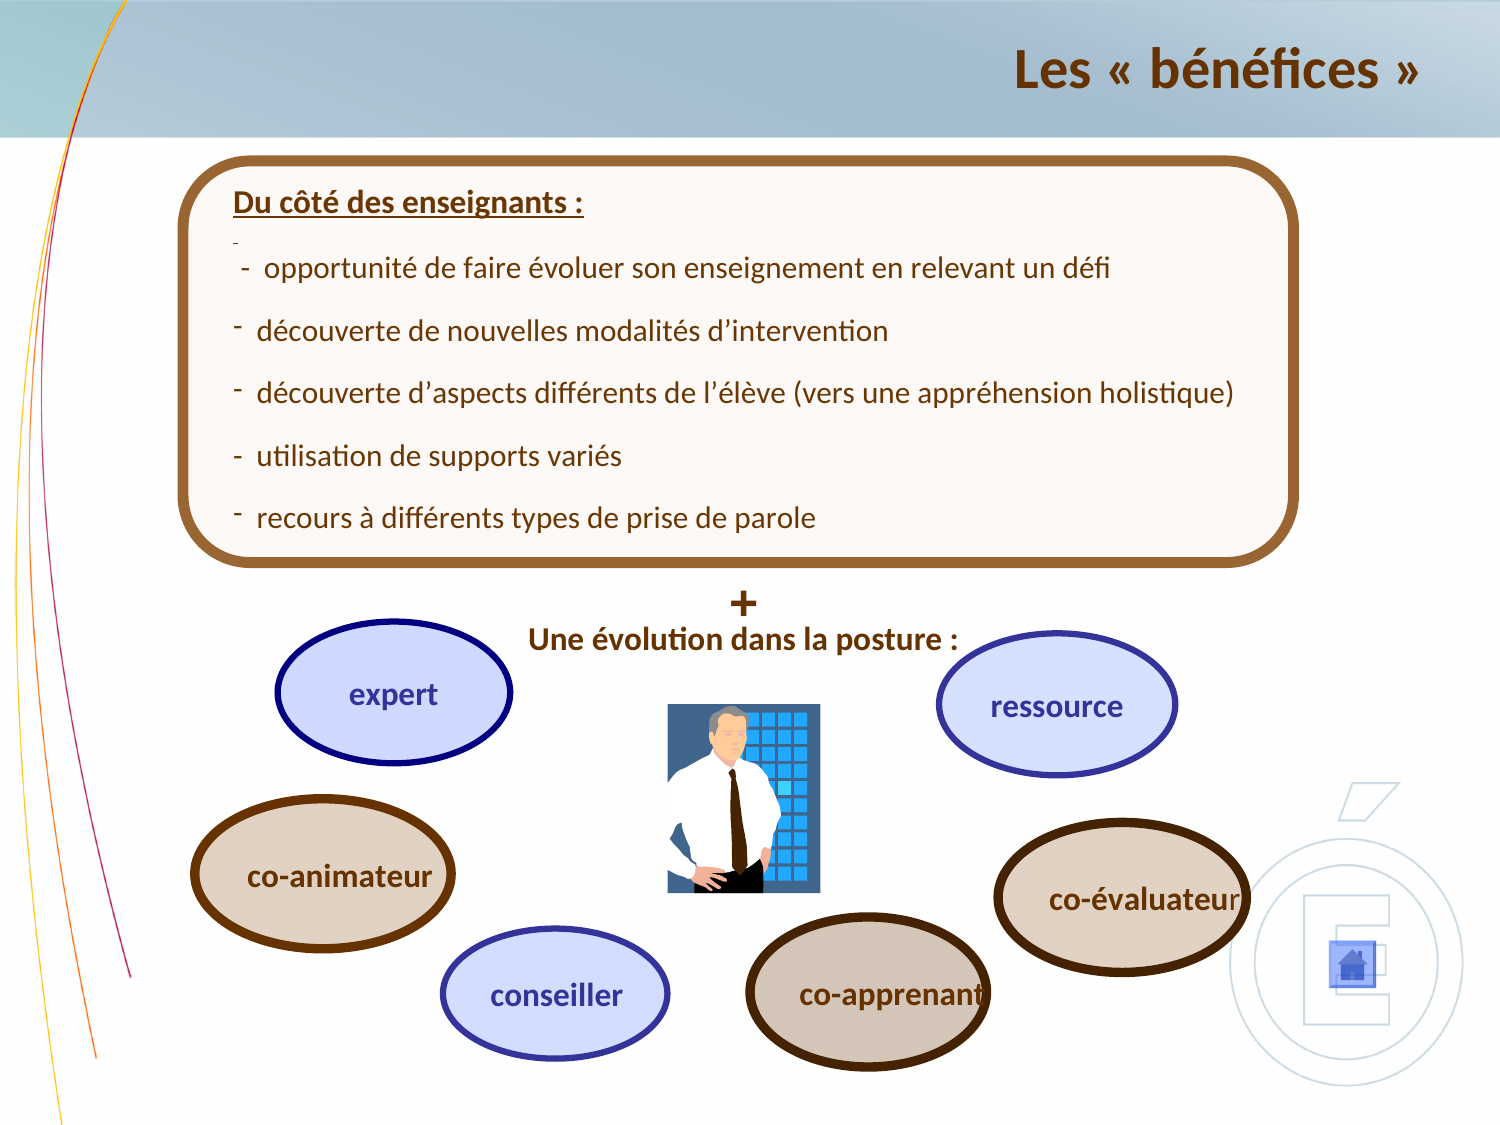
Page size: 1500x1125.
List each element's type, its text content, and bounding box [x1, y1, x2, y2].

text_box [183, 160, 1294, 563]
title Les « bénéfices » [53, 0, 1451, 160]
picture [0, 0, 1500, 1125]
text_box [667, 704, 821, 894]
text_box Du côté des enseignants : - opportunité de faire évoluer son enseignement en relevant un défi découverte de nouvelles modalités d’intervention découverte d’aspects différents de l’élève (vers une appréhension holistique) - utilisation de supports variés recours à différents types de prise de parole [1265, 172, 1329, 543]
text_box [1329, 940, 1377, 989]
text_box co-animateur [194, 798, 452, 949]
text_box conseiller [442, 928, 668, 1059]
text_box expert [277, 621, 511, 764]
text_box co-évaluateur [998, 822, 1247, 973]
text_box ressource [939, 633, 1176, 776]
text_box Une évolution dans la posture : [194, 609, 1294, 787]
text_box co-apprenant [750, 916, 987, 1068]
text_box + [690, 562, 798, 638]
